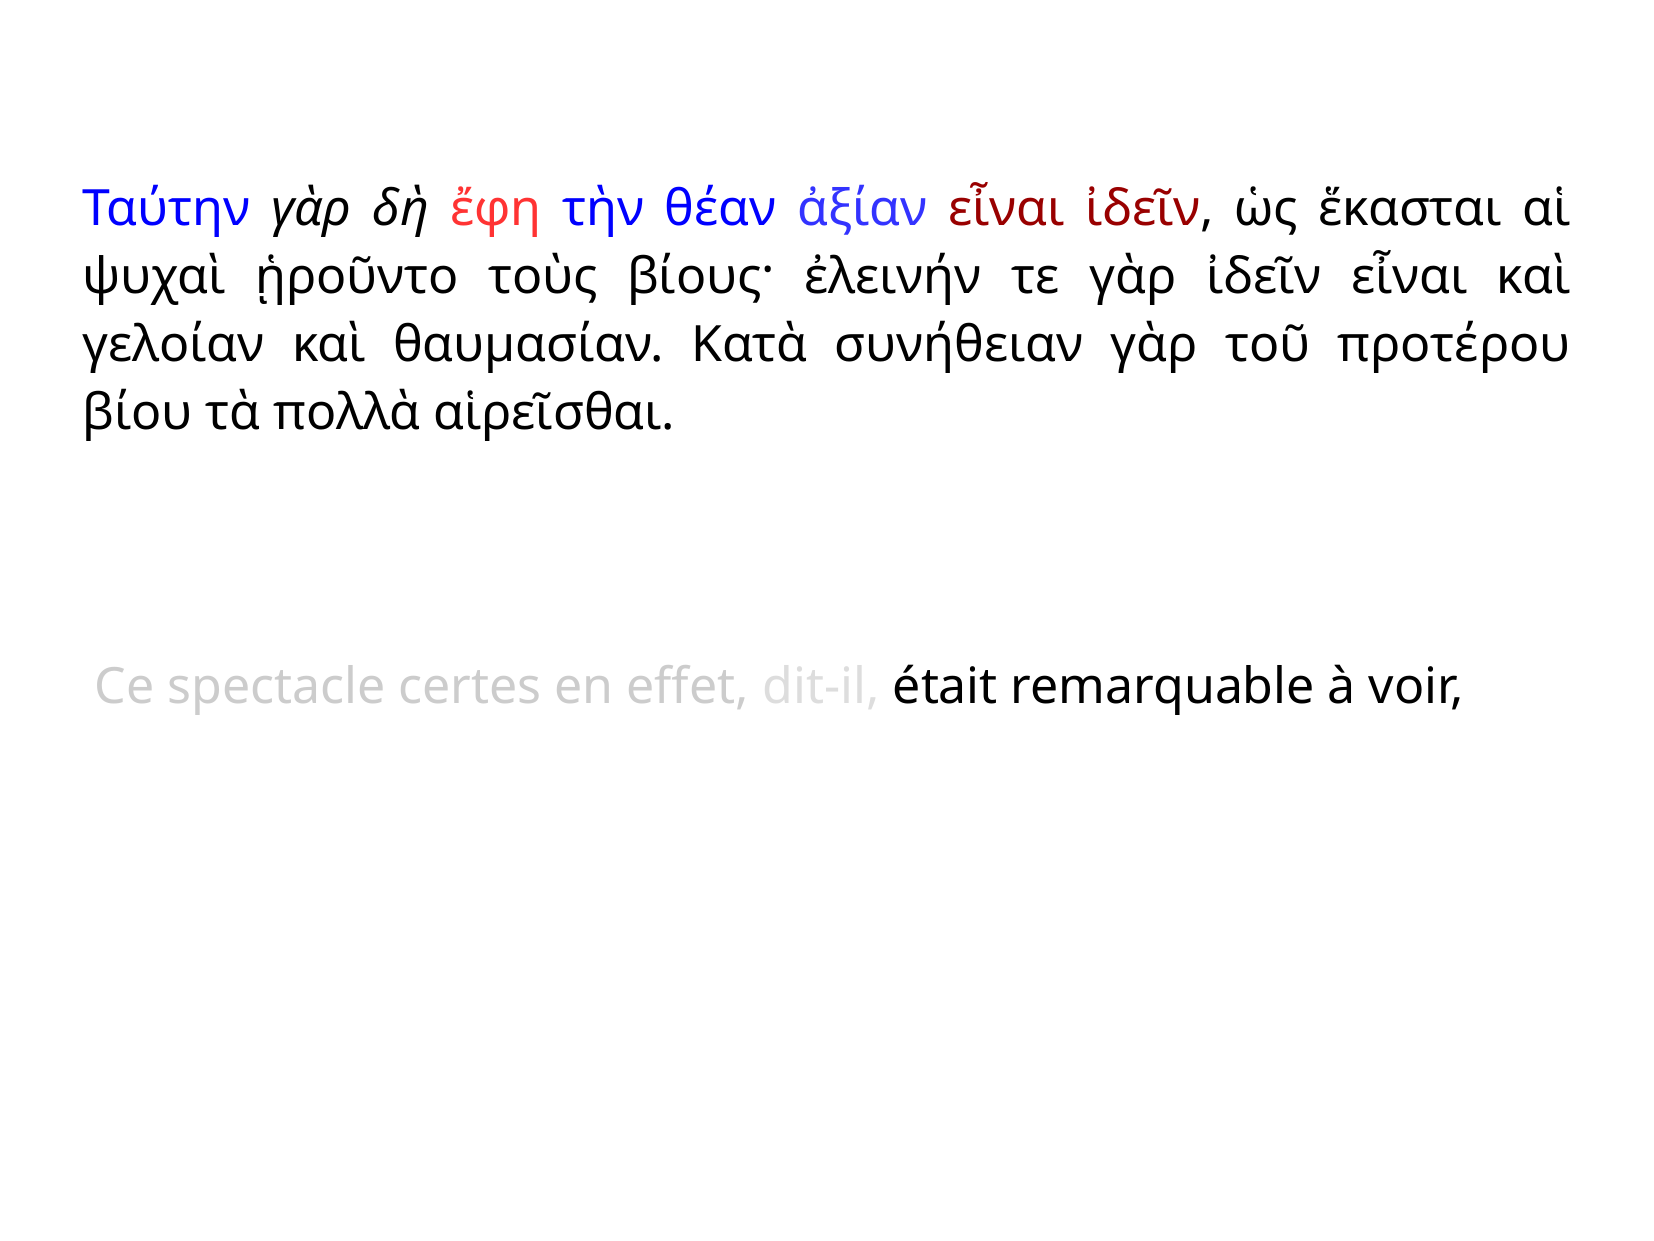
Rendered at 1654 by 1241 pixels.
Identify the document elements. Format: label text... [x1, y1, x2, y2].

title Ταύτην γὰρ δὴ ἔφη τὴν θέαν ἀξίαν εἶναι ἰδεῖν, ὡς ἕκασται αἱ ψυχαὶ ᾑροῦντο τοὺς βίους· ἐλεινήν τε γὰρ ἰδεῖν εἶναι καὶ γελοίαν καὶ θαυμασίαν. Κατὰ συνήθειαν γὰρ τοῦ προτέρου βίου τὰ πολλὰ αἱρεῖσθαι. [82, 49, 1571, 567]
list Ce spectacle certes en effet, dit-il, était remarquable à voir, [94, 615, 1583, 1146]
